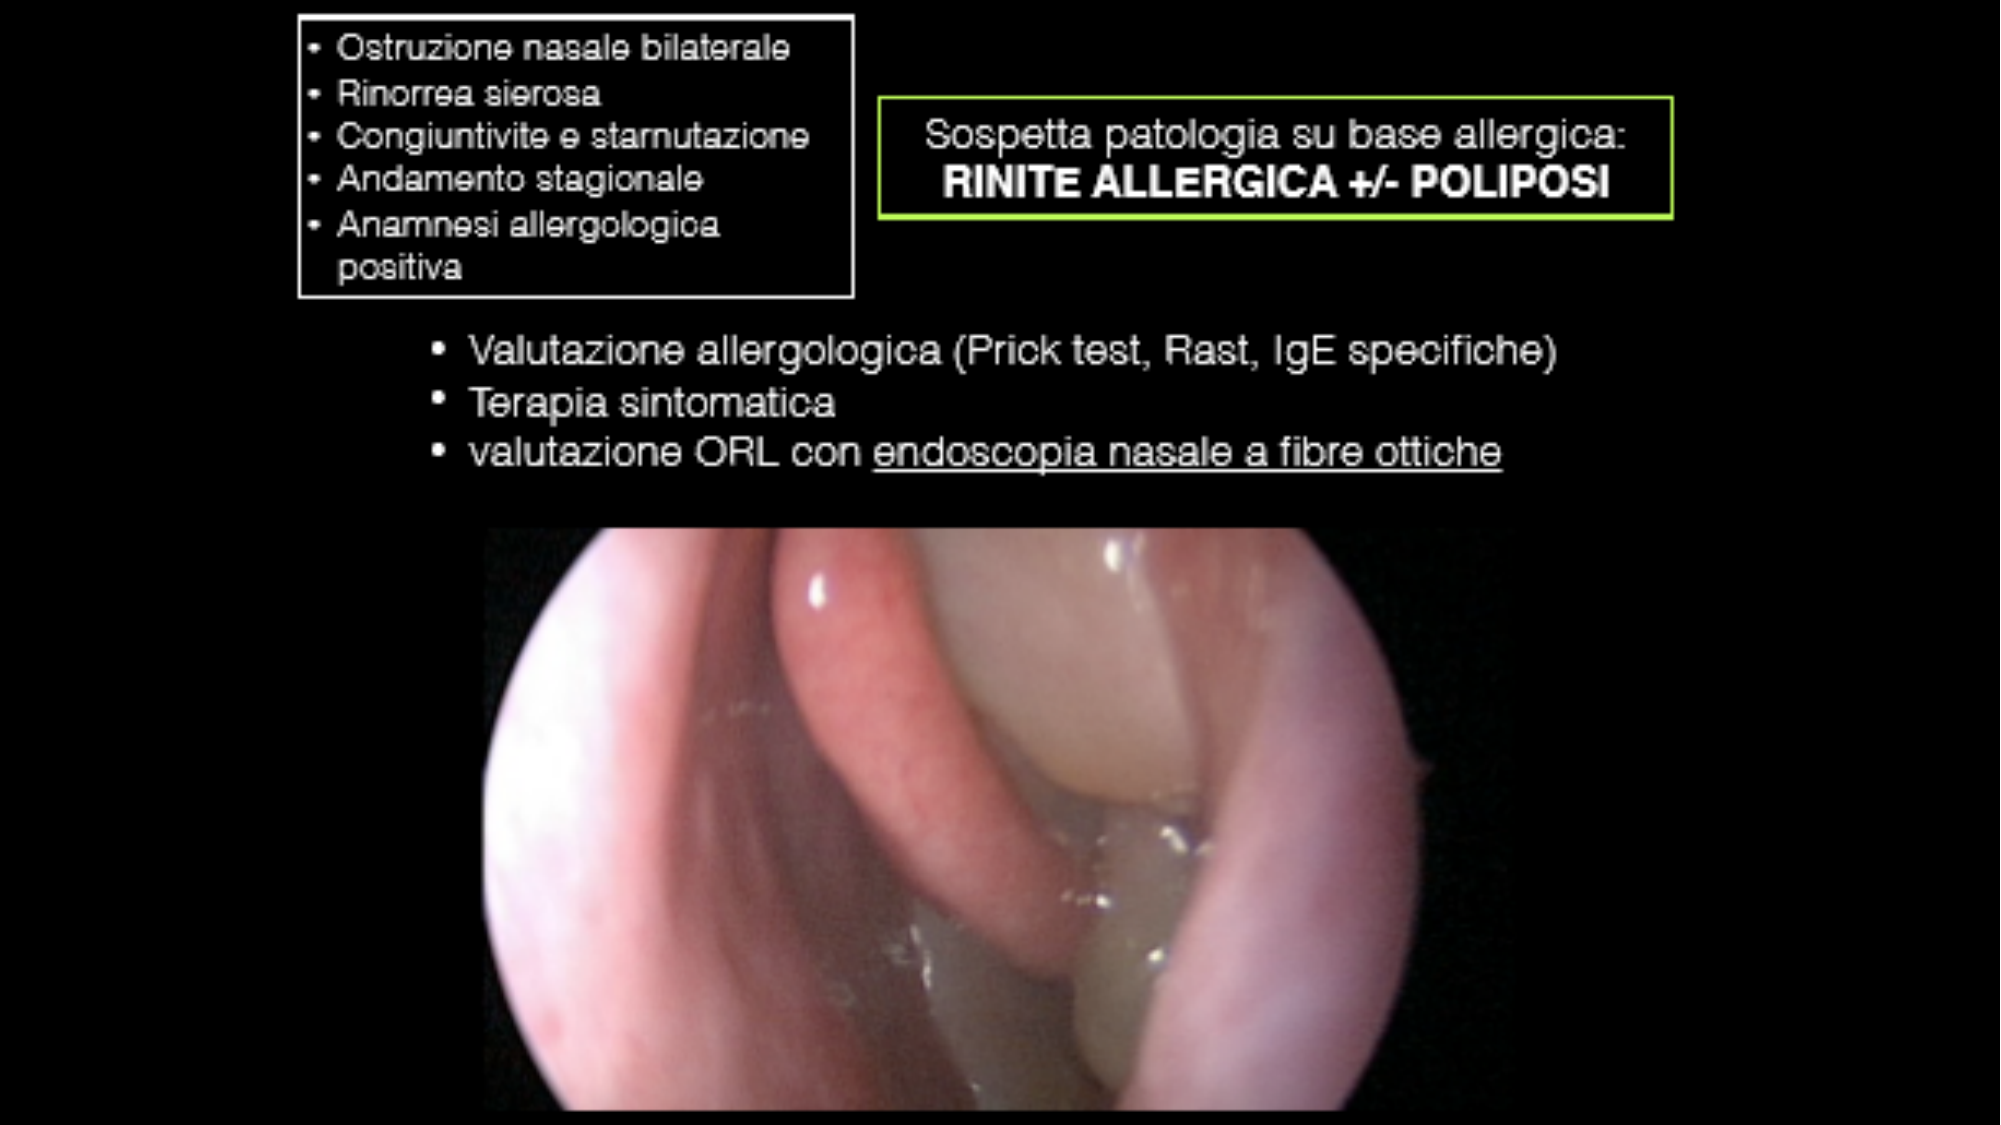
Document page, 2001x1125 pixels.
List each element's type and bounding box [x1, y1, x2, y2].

picture [253, 2, 1747, 1125]
